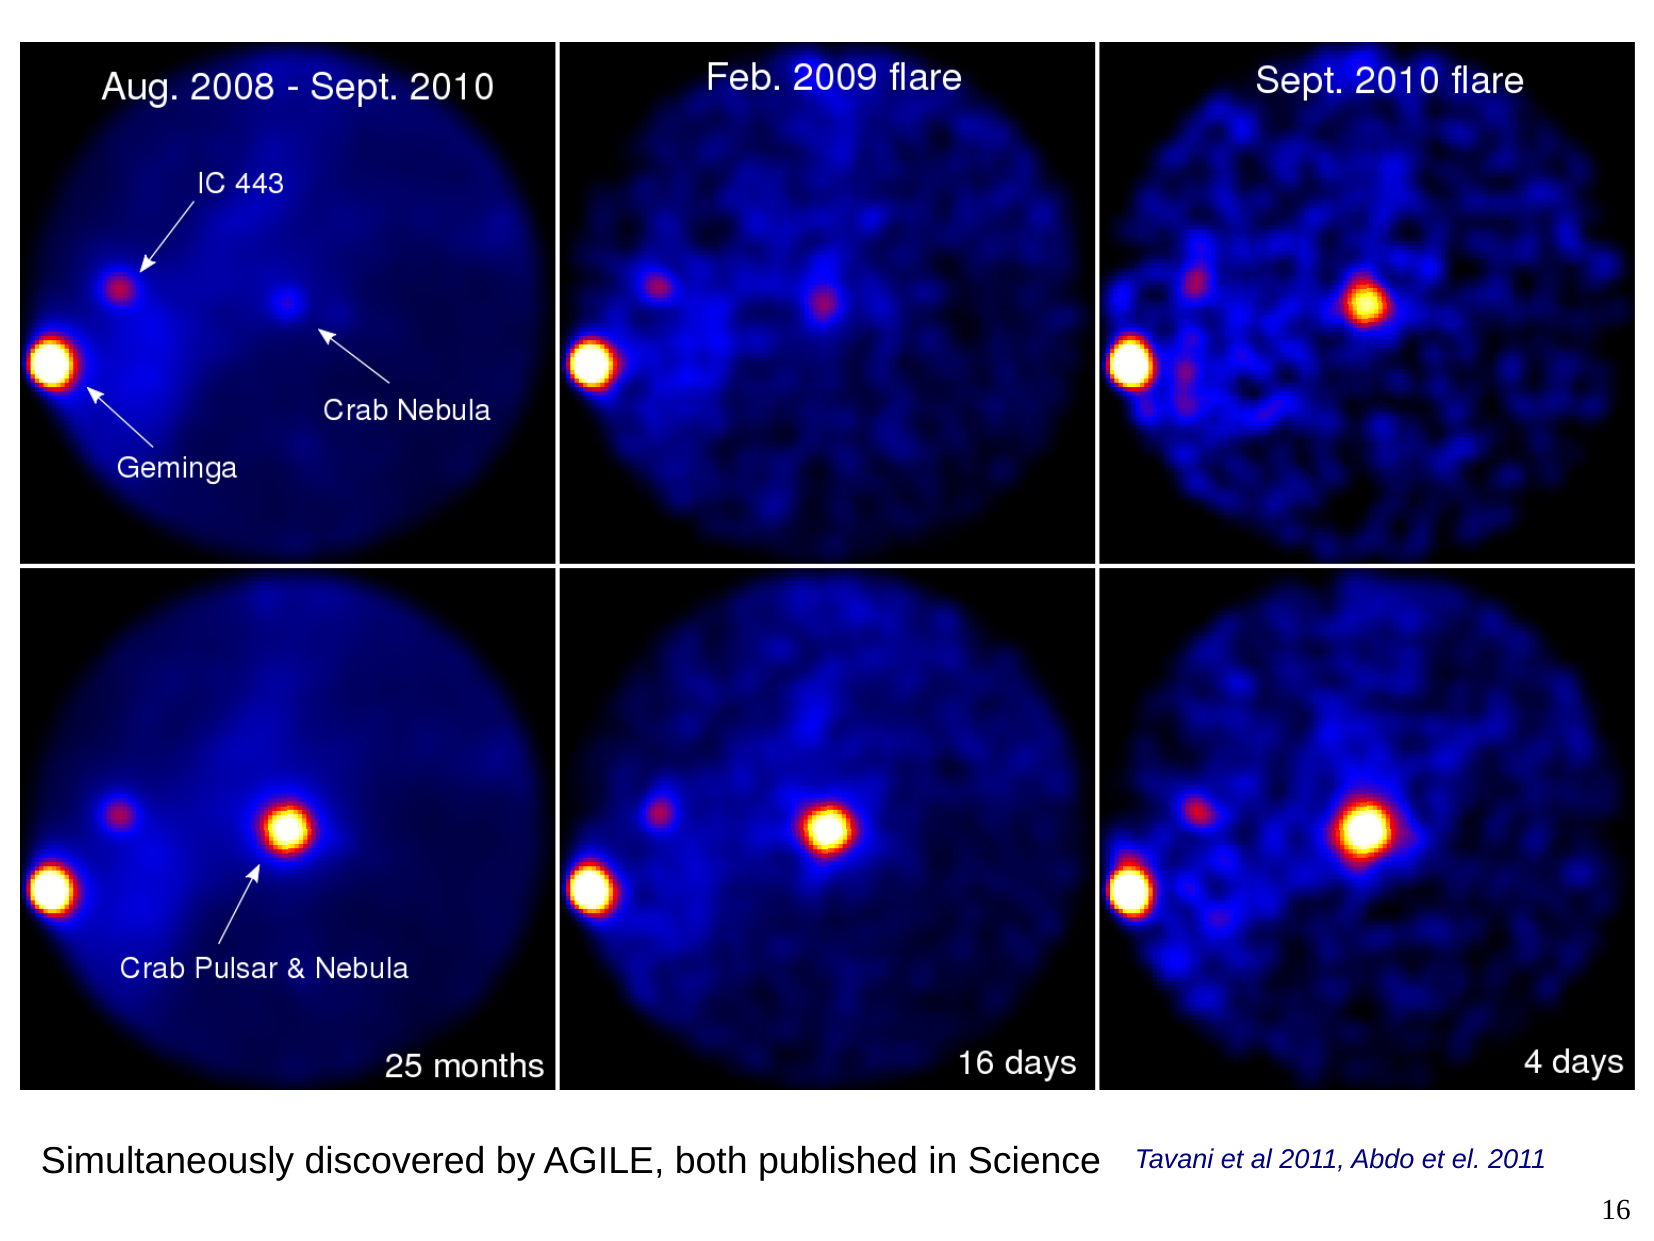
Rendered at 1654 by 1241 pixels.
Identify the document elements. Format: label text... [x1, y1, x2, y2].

text_box Tavani et al 2011, Abdo et el. 2011 [1120, 1136, 1577, 1182]
picture [20, 42, 1636, 1091]
text_box Simultaneously discovered by AGILE, both published in Science [26, 1132, 1205, 1190]
